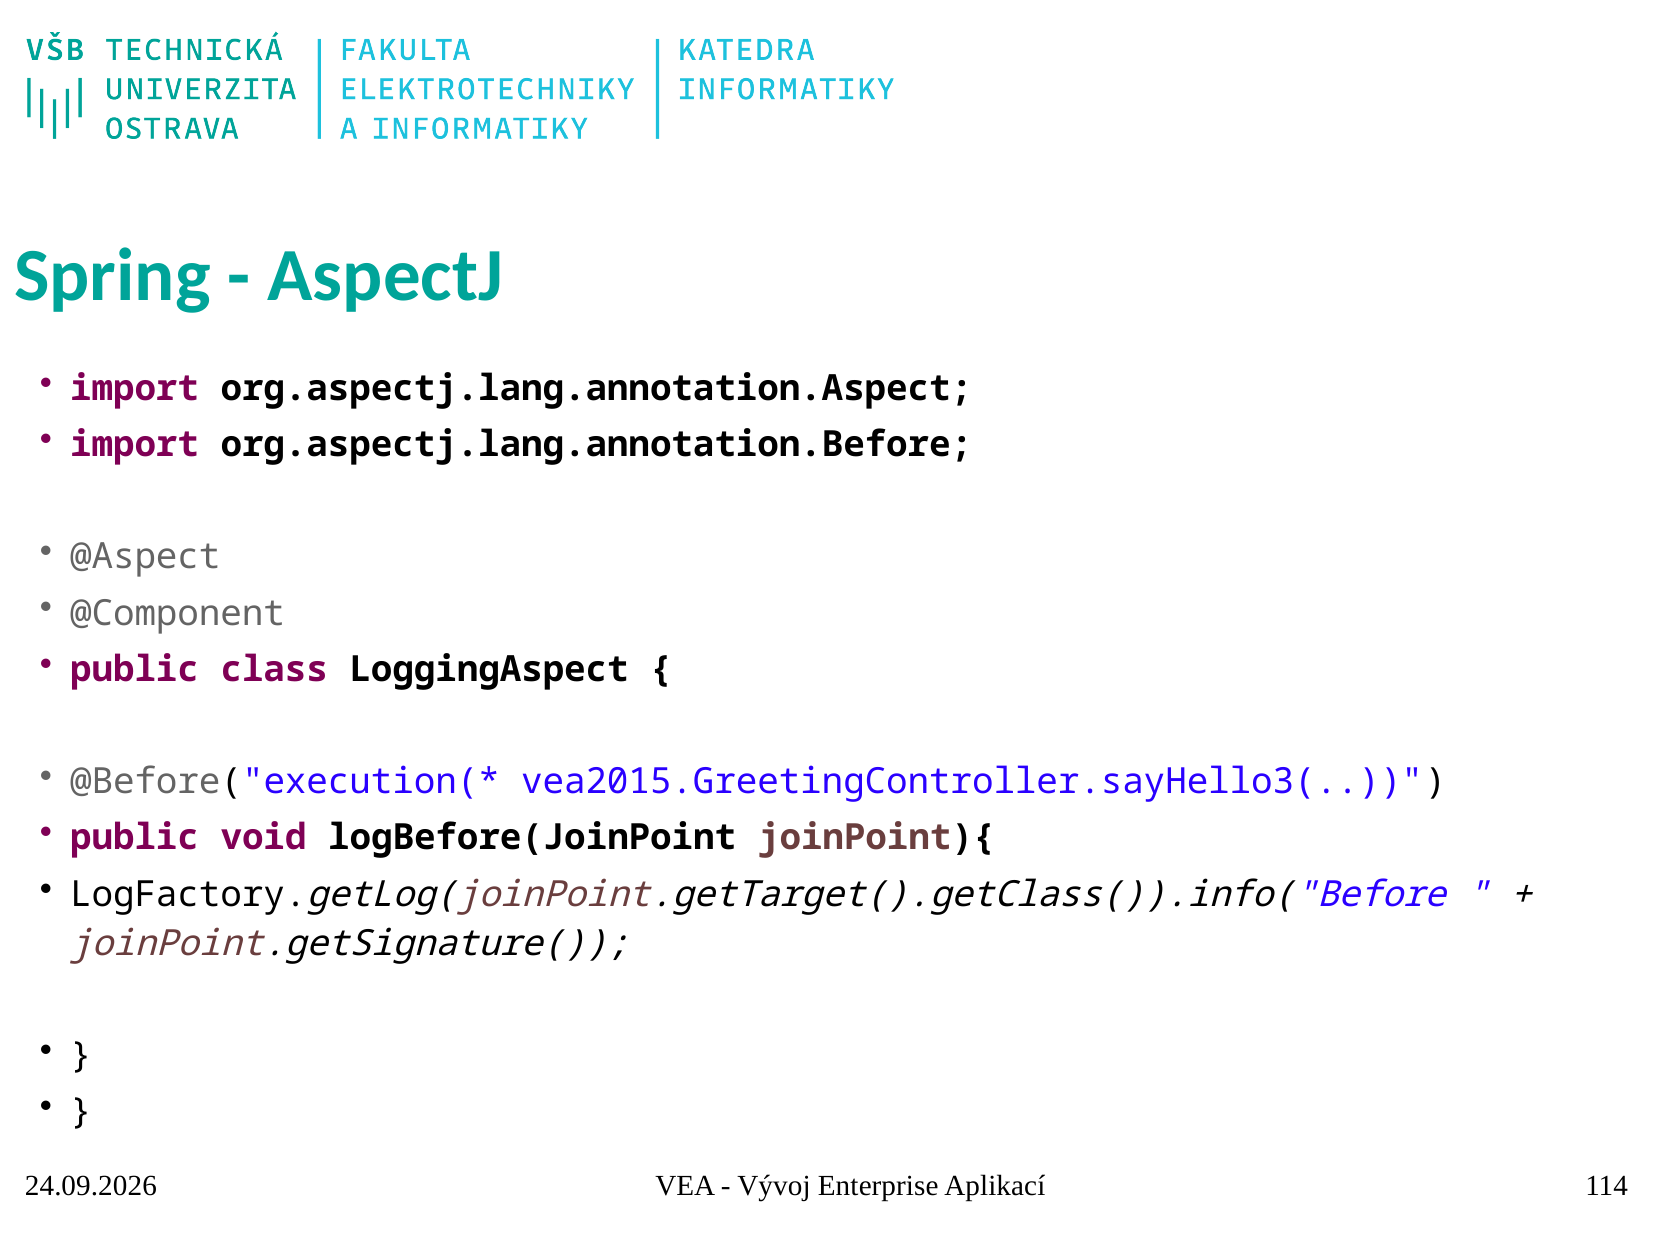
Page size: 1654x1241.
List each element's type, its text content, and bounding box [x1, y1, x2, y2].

title Spring - AspectJ [14, 165, 1619, 319]
list import org.aspectj.lang.annotation.Aspect; import org.aspectj.lang.annotation.Before; @Aspect @Component public class LoggingAspect { @Before("execution(* vea2015.GreetingController.sayHello3(..))") public void logBefore(JoinPoint joinPoint){ LogFactory.getLog(joinPoint.getTarget().getClass()).info("Before " + joinPoint.getSignature()); } } [24, 354, 1629, 1146]
picture [26, 31, 894, 139]
